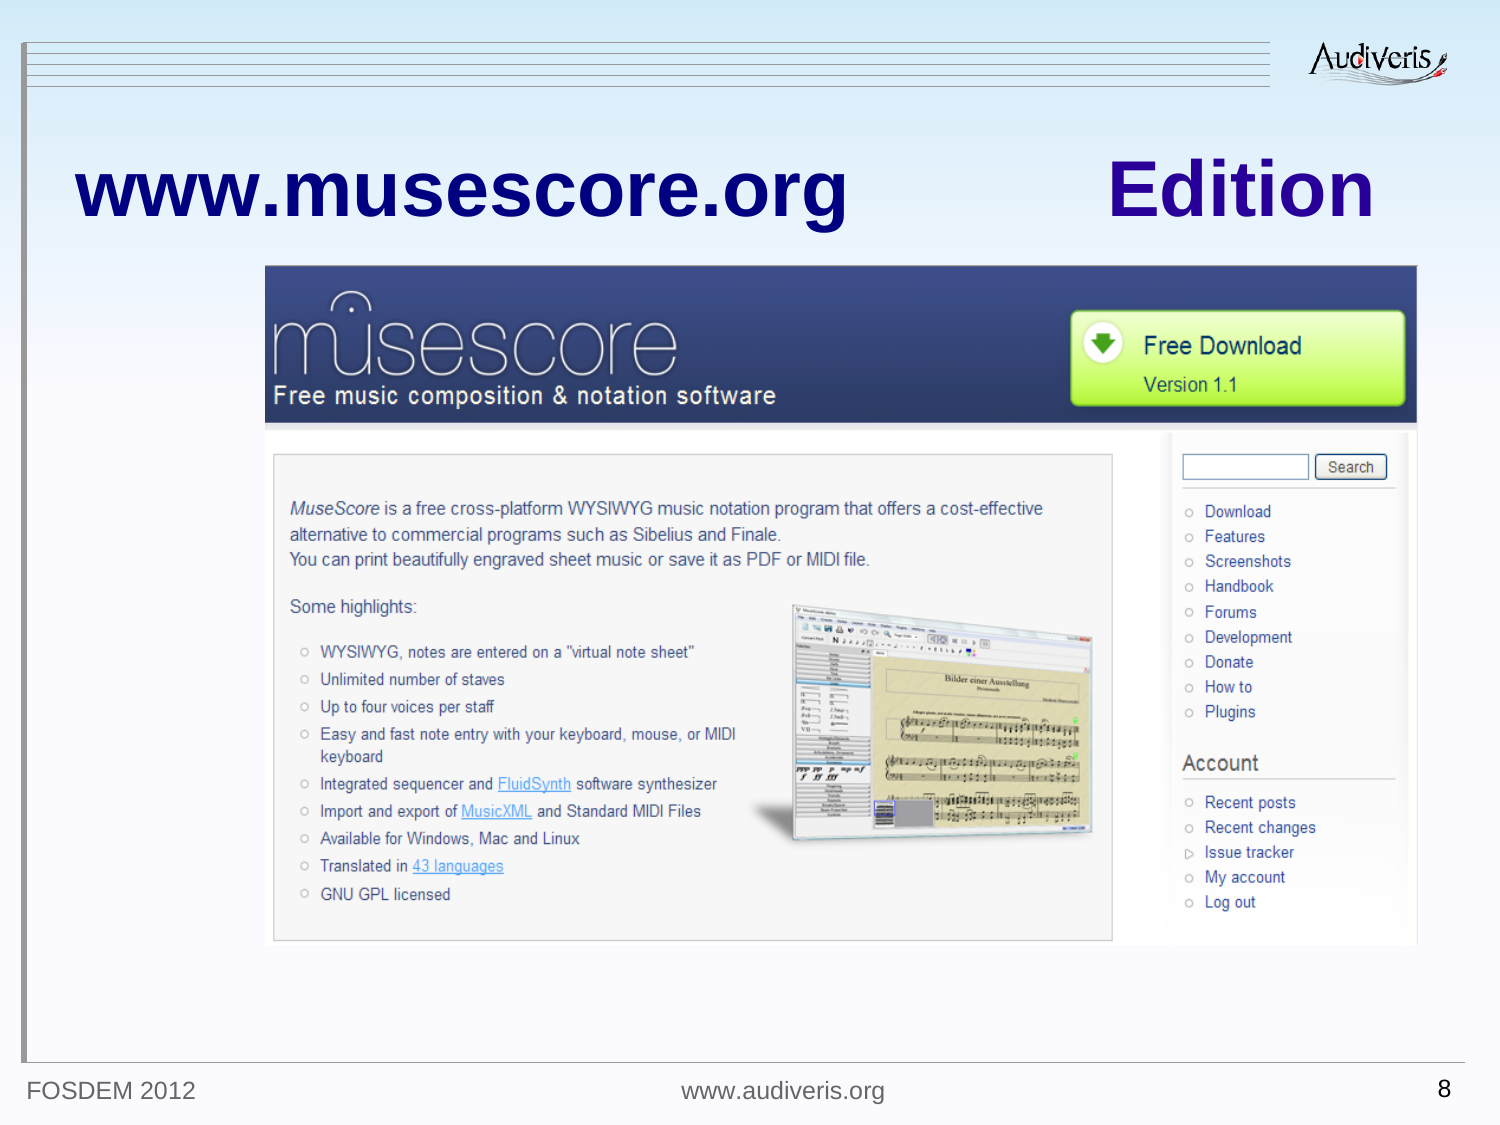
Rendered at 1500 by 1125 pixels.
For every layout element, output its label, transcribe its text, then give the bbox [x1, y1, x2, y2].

picture [265, 265, 1418, 945]
picture [1306, 29, 1447, 89]
title www.musescore.org Edition [75, 122, 1437, 271]
